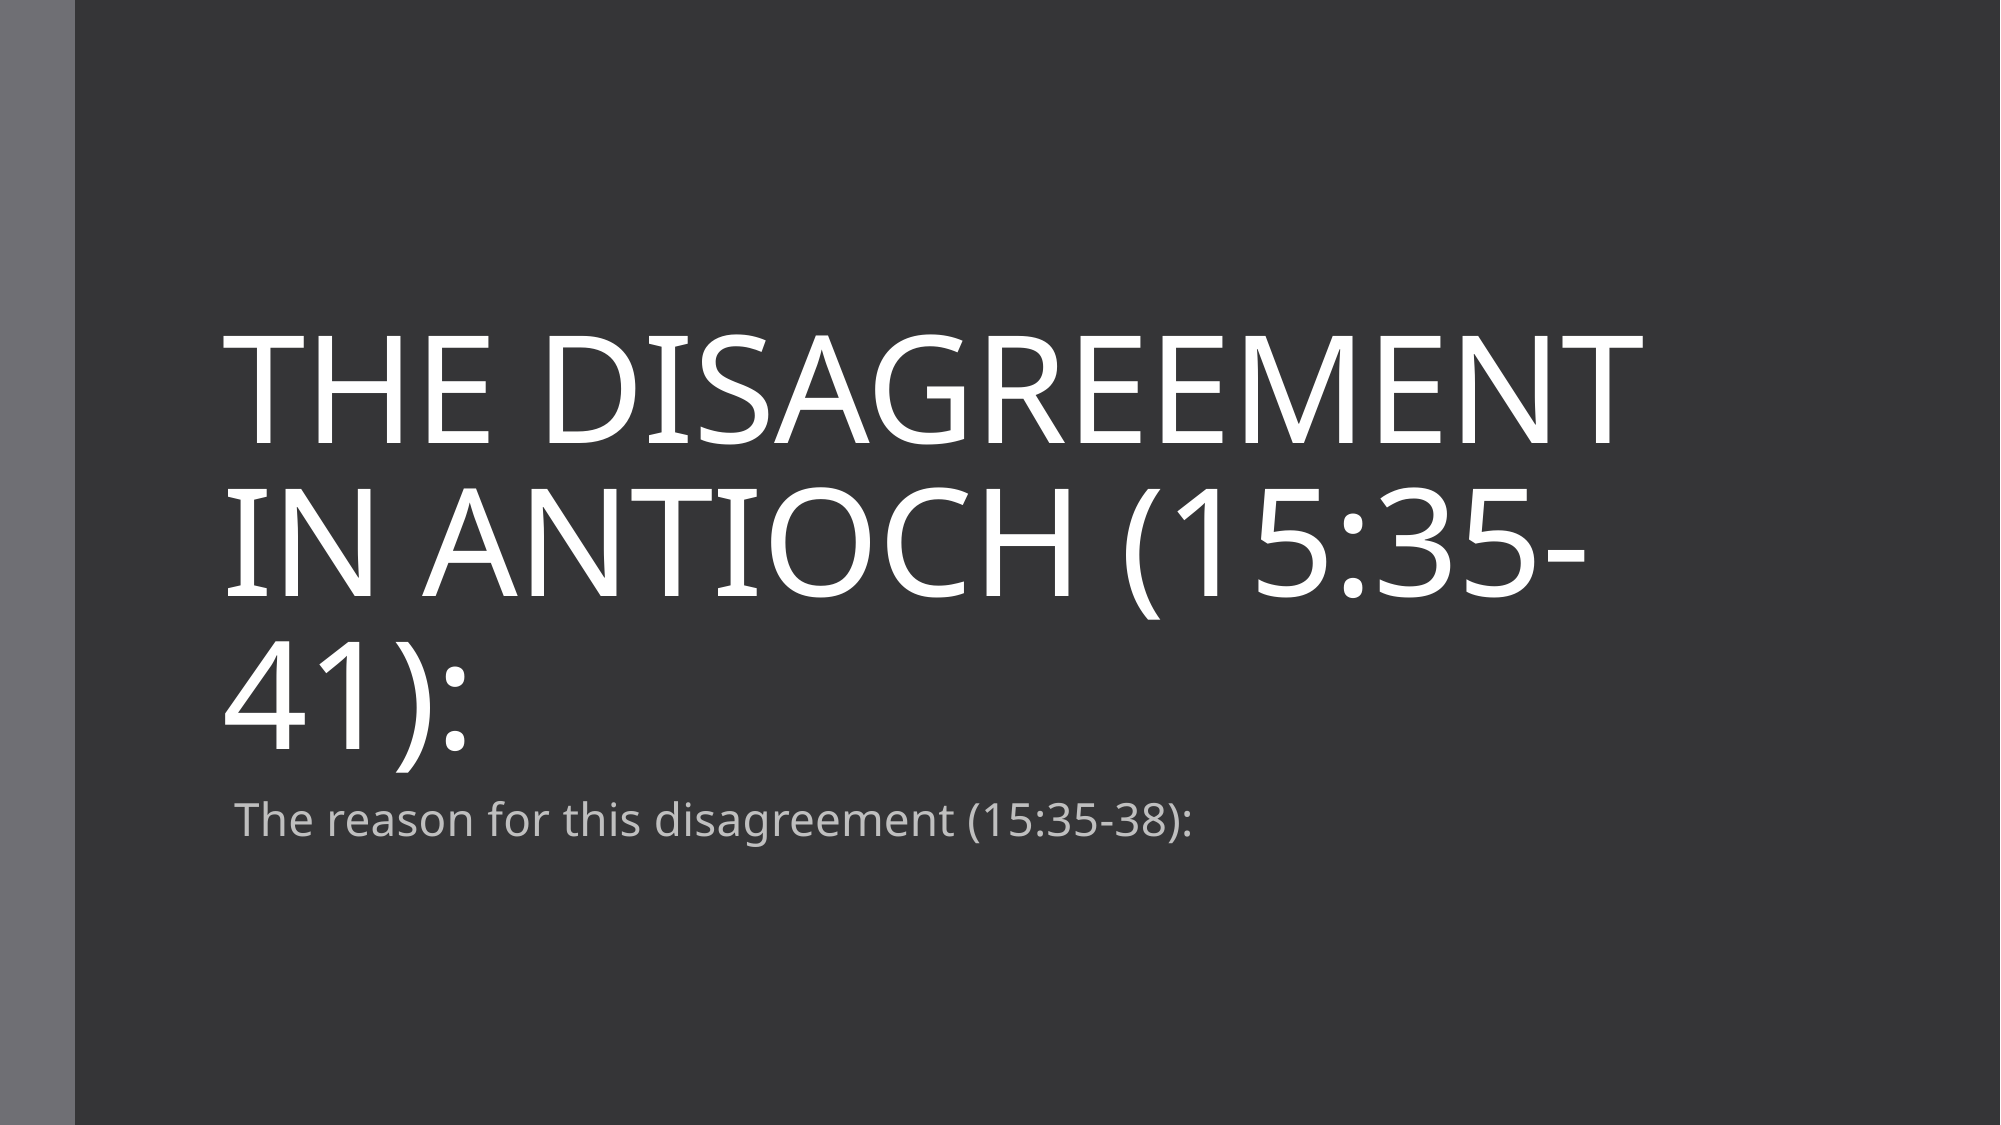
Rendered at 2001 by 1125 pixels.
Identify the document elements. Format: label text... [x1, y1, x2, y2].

subtitle The reason for this disagreement (15:35-38): [206, 787, 1752, 1066]
title THE DISAGREEMENT IN ANTIOCH (15:35-41): [206, 124, 1752, 787]
